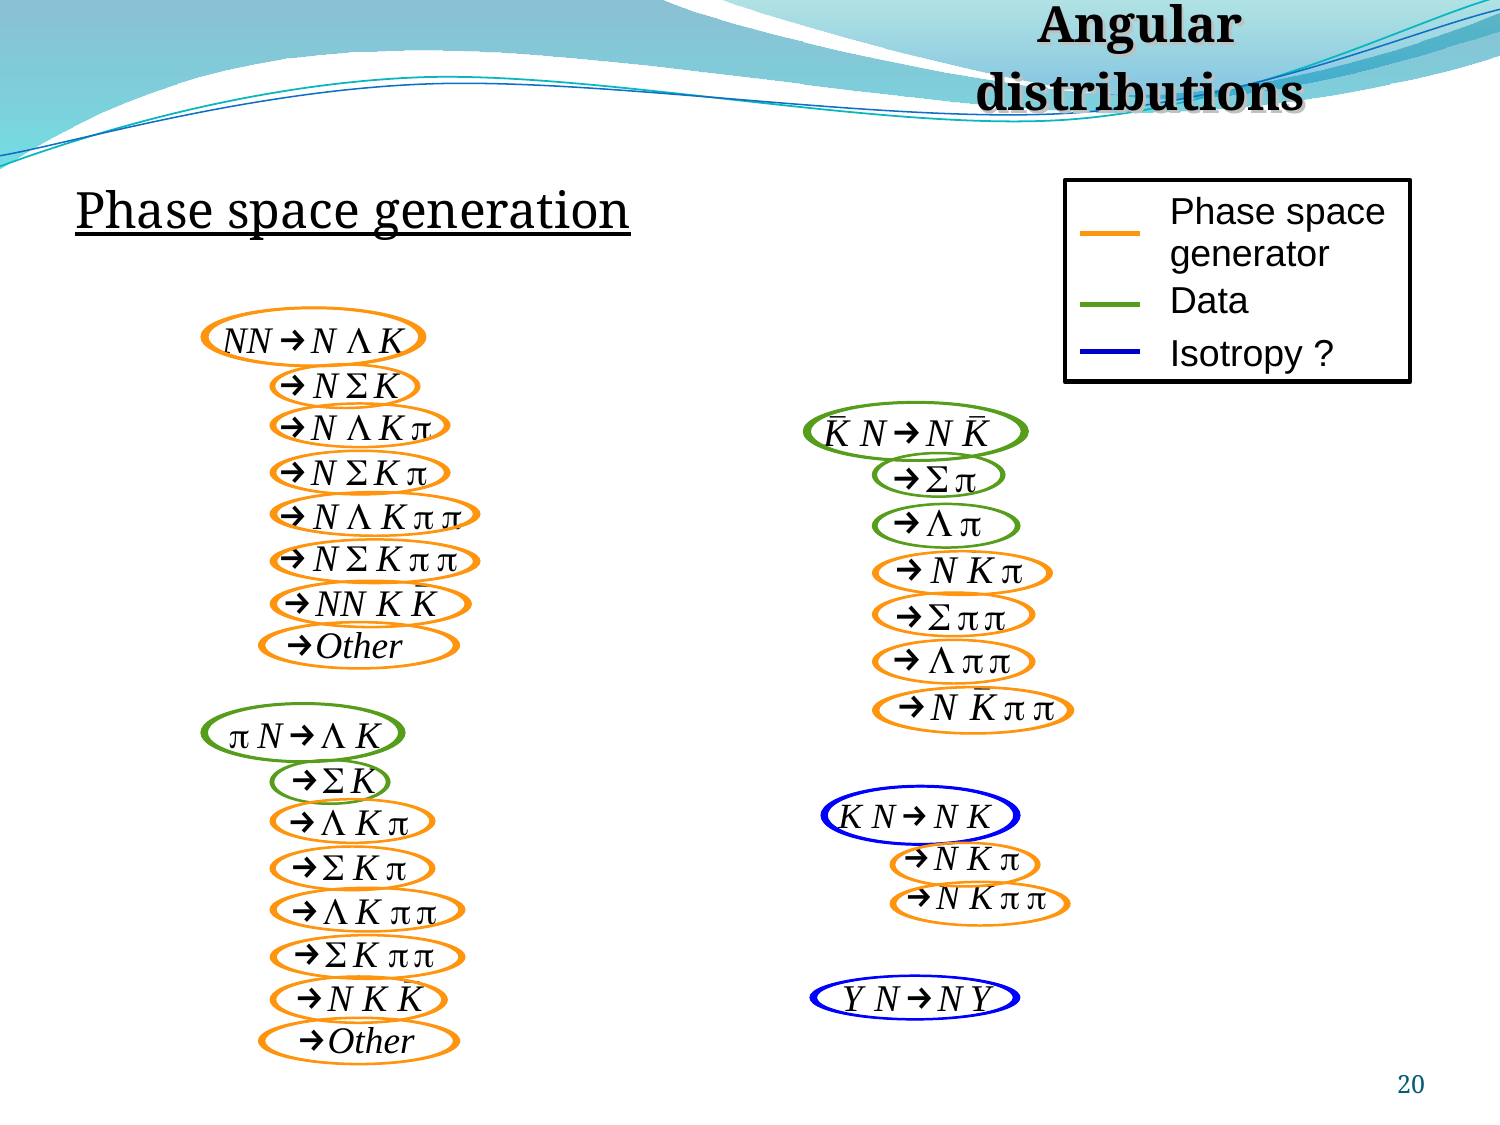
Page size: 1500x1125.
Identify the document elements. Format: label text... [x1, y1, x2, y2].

chart [923, 1010, 1006, 1021]
chart [163, 715, 448, 1063]
chart [276, 406, 444, 446]
text_box [872, 550, 1053, 637]
text_box [872, 686, 1074, 735]
text_box [803, 401, 1029, 498]
text_box [258, 934, 466, 1065]
text_box [270, 450, 481, 537]
text_box [200, 306, 451, 448]
text_box [809, 975, 1020, 1021]
chart [896, 884, 1056, 919]
chart [276, 452, 444, 492]
chart [420, 571, 472, 602]
chart [1041, 721, 1065, 729]
chart [265, 1021, 448, 1063]
chart [811, 411, 1021, 458]
chart [277, 936, 448, 977]
chart [156, 320, 472, 668]
text_box Phase space generator [1155, 183, 1411, 271]
text_box [270, 845, 466, 933]
chart [895, 844, 1035, 883]
chart [975, 978, 1006, 985]
chart [880, 688, 1065, 729]
chart [972, 797, 1056, 891]
chart [265, 625, 453, 667]
chart [749, 411, 1065, 729]
chart [877, 458, 1000, 495]
chart [276, 979, 441, 1019]
chart [828, 797, 1013, 843]
text_box Data [1155, 271, 1411, 324]
chart [902, 454, 959, 459]
chart [277, 583, 464, 624]
text_box [820, 785, 1071, 927]
text_box [872, 503, 1021, 549]
text_box [1065, 179, 1411, 382]
chart [401, 606, 472, 668]
chart [407, 1053, 448, 1063]
text_box [200, 702, 436, 844]
chart [277, 494, 472, 535]
chart [832, 978, 1006, 1018]
title Phase space generation [75, 115, 1425, 303]
chart [276, 848, 429, 888]
chart [275, 366, 415, 405]
title Angular distributions [945, 0, 1336, 116]
chart [277, 890, 448, 930]
chart [277, 541, 472, 581]
text_box Isotropy ? [1155, 324, 1411, 382]
chart [208, 715, 398, 760]
chart [274, 762, 386, 801]
text_box [258, 538, 481, 670]
chart [832, 978, 855, 983]
text_box [872, 639, 1036, 685]
chart [773, 797, 926, 919]
chart [832, 1012, 907, 1021]
chart [404, 970, 448, 998]
chart [209, 320, 418, 365]
chart [411, 1002, 448, 1029]
chart [276, 801, 429, 842]
